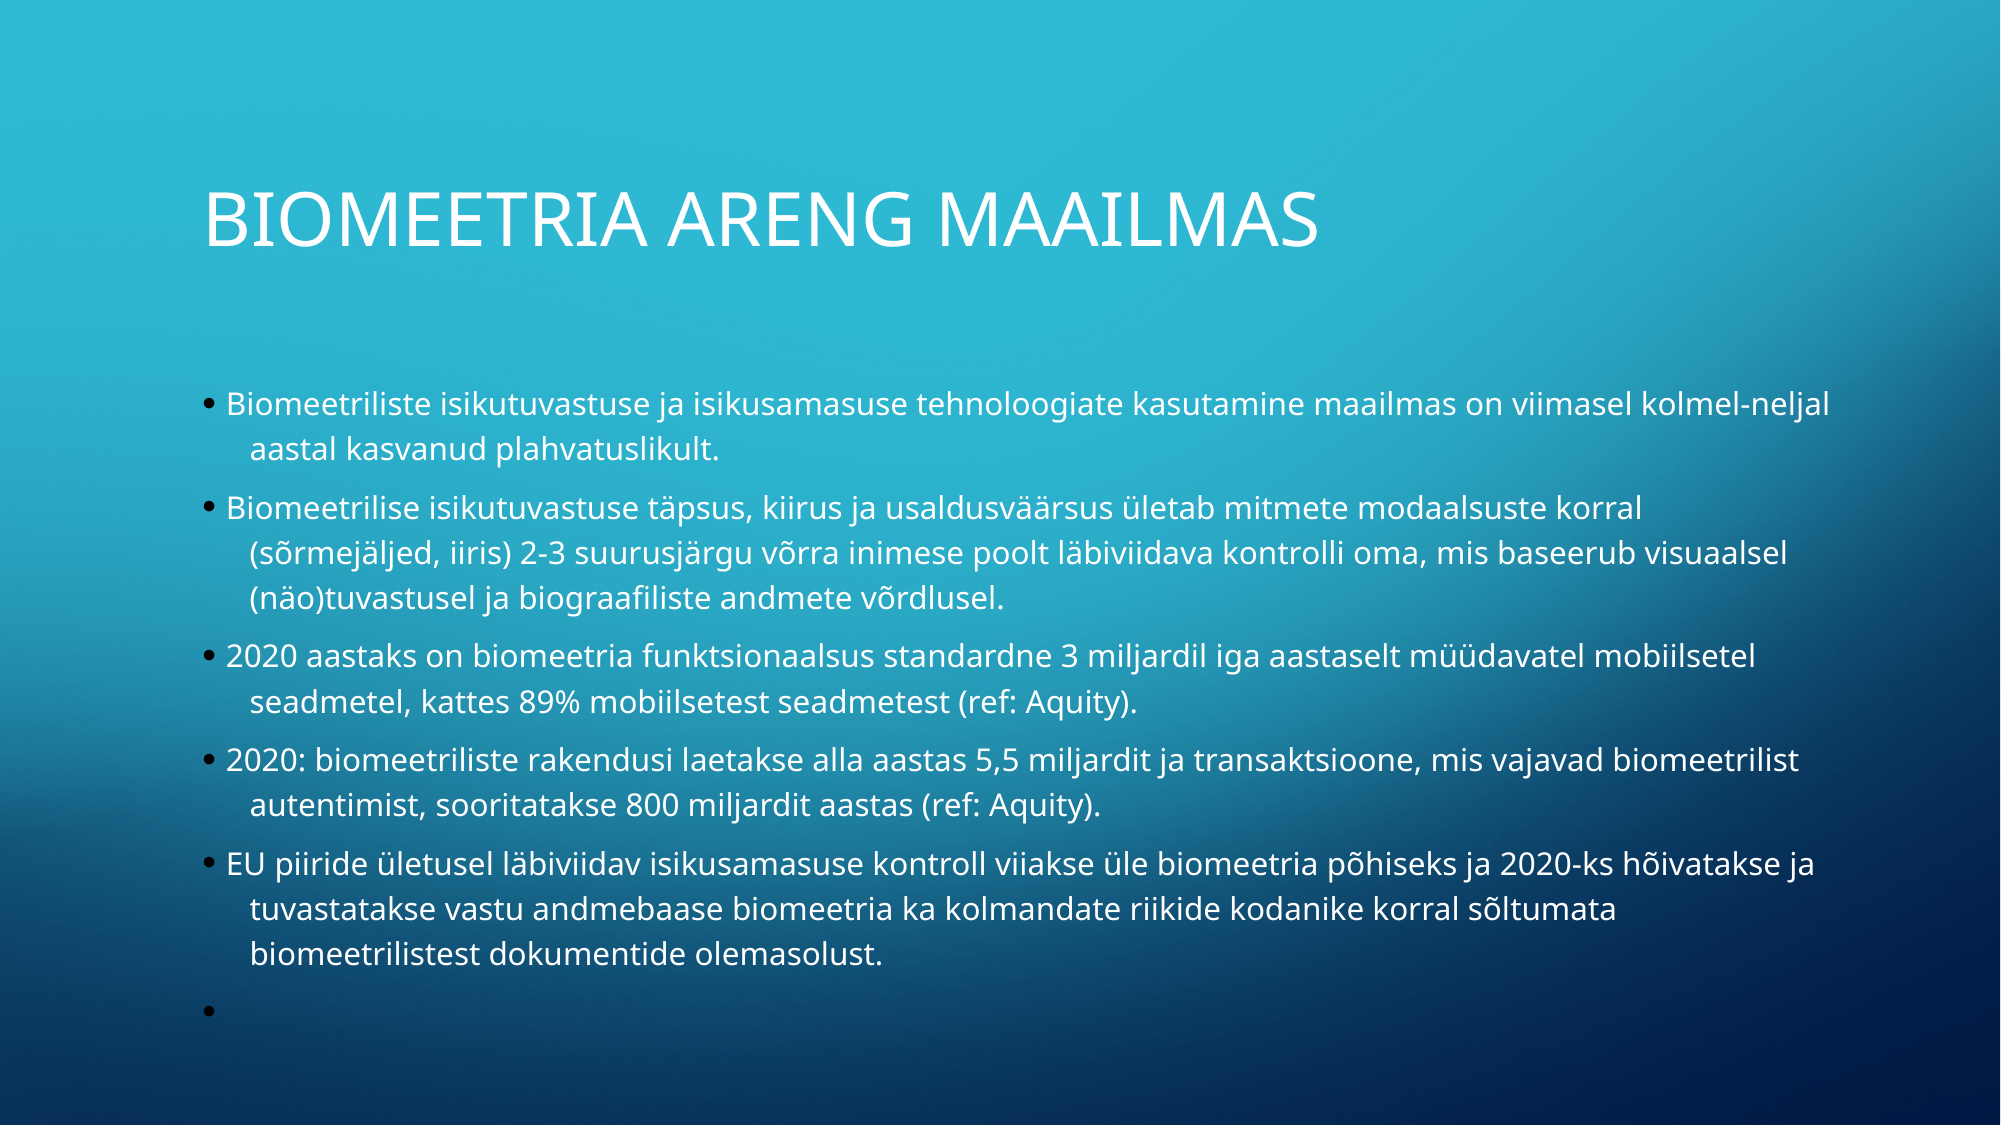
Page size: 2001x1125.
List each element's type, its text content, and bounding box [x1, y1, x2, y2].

title Biomeetria areng maailmas [187, 101, 1813, 344]
list Biomeetriliste isikutuvastuse ja isikusamasuse tehnoloogiate kasutamine maailmas on viimasel kolmel-neljal aastal kasvanud plahvatuslikult. Biomeetrilise isikutuvastuse täpsus, kiirus ja usaldusväärsus ületab mitmete modaalsuste korral (sõrmejäljed, iiris) 2-3 suurusjärgu võrra inimese poolt läbiviidava kontrolli oma, mis baseerub visuaalsel (näo)tuvastusel ja biograafiliste andmete võrdlusel. 2020 aastaks on biomeetria funktsionaalsus standardne 3 miljardil iga aastaselt müüdavatel mobiilsetel seadmetel, kattes 89% mobiilsetest seadmetest (ref: Aquity). 2020: biomeetriliste rakendusi laetakse alla aastas 5,5 miljardit ja transaktsioone, mis vajavad biomeetrilist autentimist, sooritatakse 800 miljardit aastas (ref: Aquity). EU piiride ületusel läbiviidav isikusamasuse kontroll viiakse üle biomeetria põhiseks ja 2020-ks hõivatakse ja tuvastatakse vastu andmebaase biomeetria ka kolmandate riikide kodanike korral sõltumata biomeetrilistest dokumentide olemasolust. [187, 369, 1856, 987]
